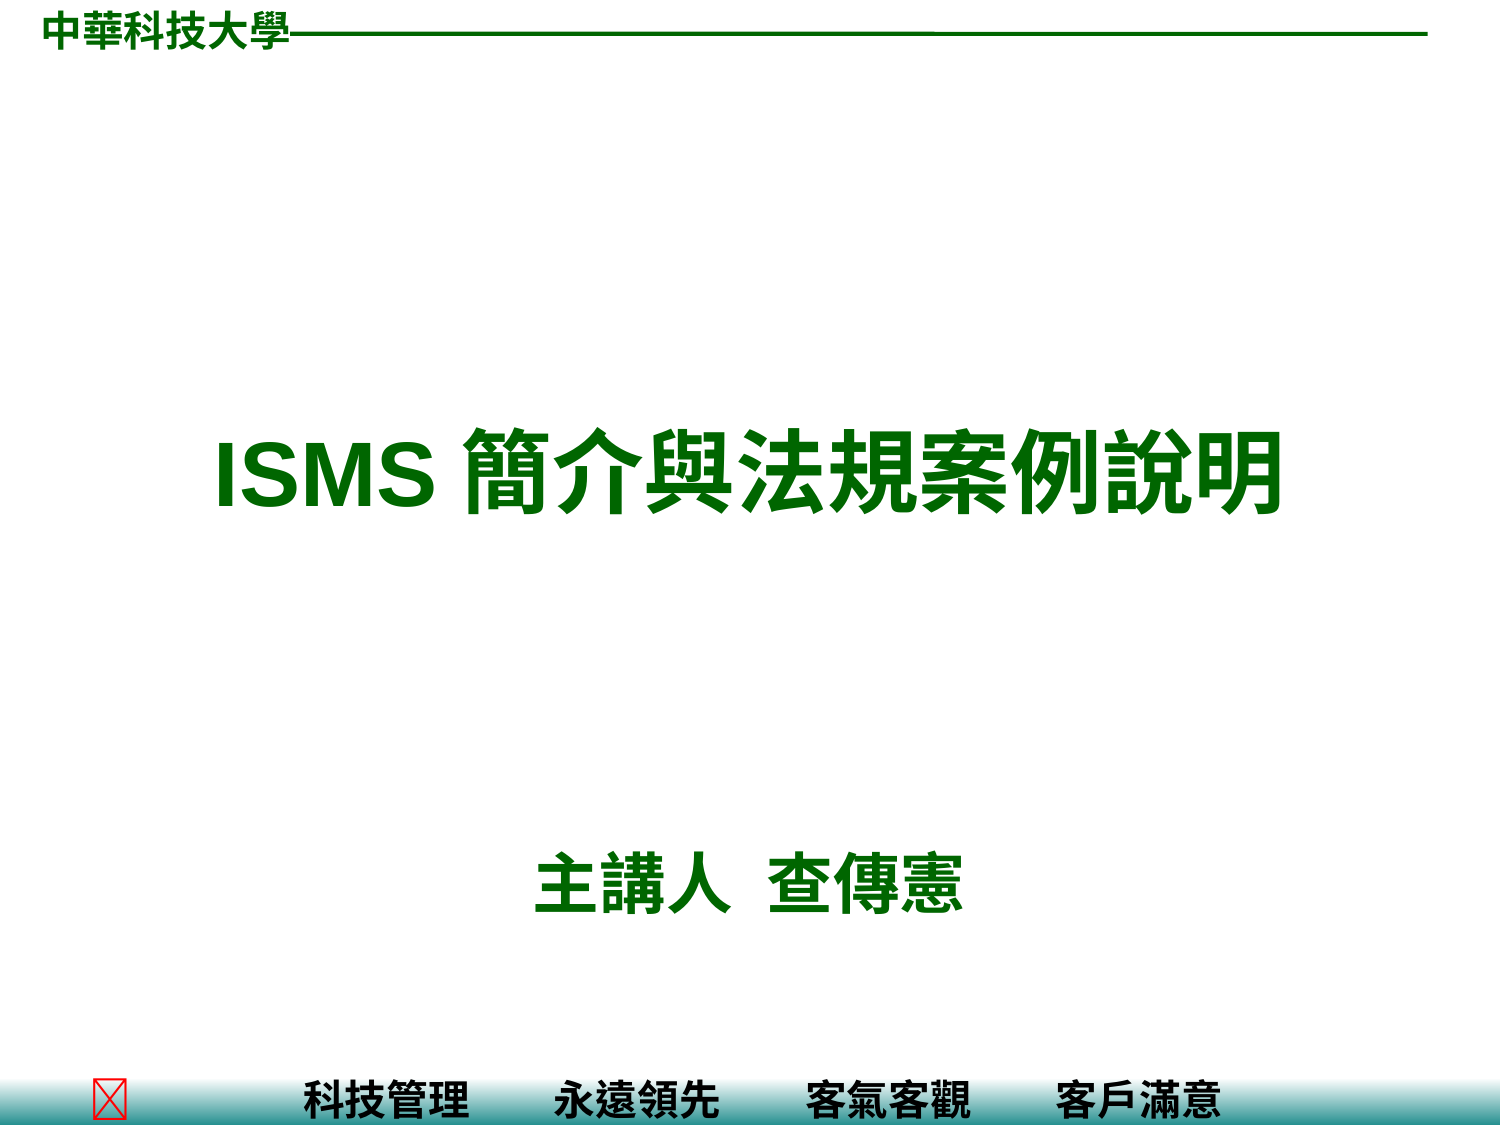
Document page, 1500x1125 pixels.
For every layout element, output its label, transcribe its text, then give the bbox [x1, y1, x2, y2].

title ISMS簡介與法規案例說明 [112, 349, 1388, 591]
subtitle 主講人 查傳憲 [225, 849, 1276, 925]
